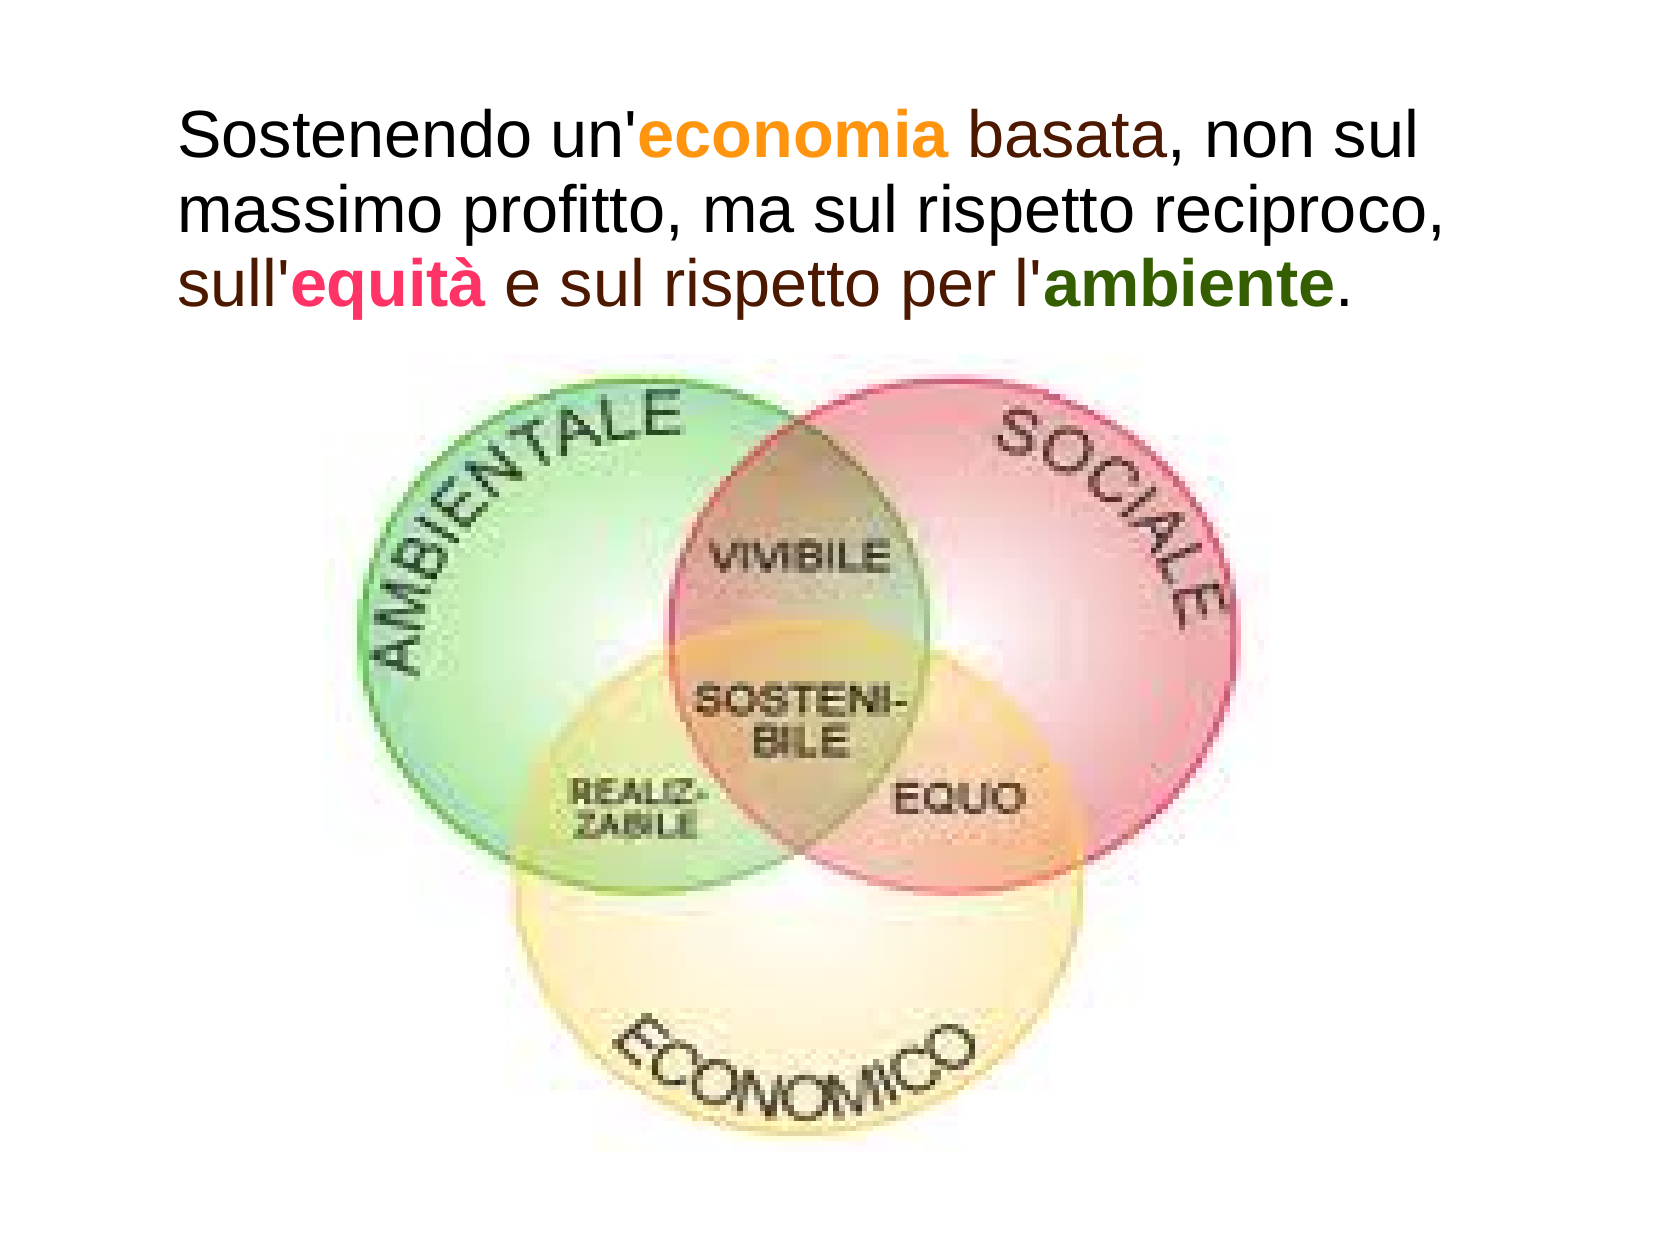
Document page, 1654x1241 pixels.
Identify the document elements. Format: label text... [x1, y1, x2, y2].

list Sostenendo un'economia basata, non sul massimo profitto, ma sul rispetto reciproco, sull'equità e sul rispetto per l'ambiente. [106, 96, 1595, 916]
picture [324, 354, 1270, 1152]
